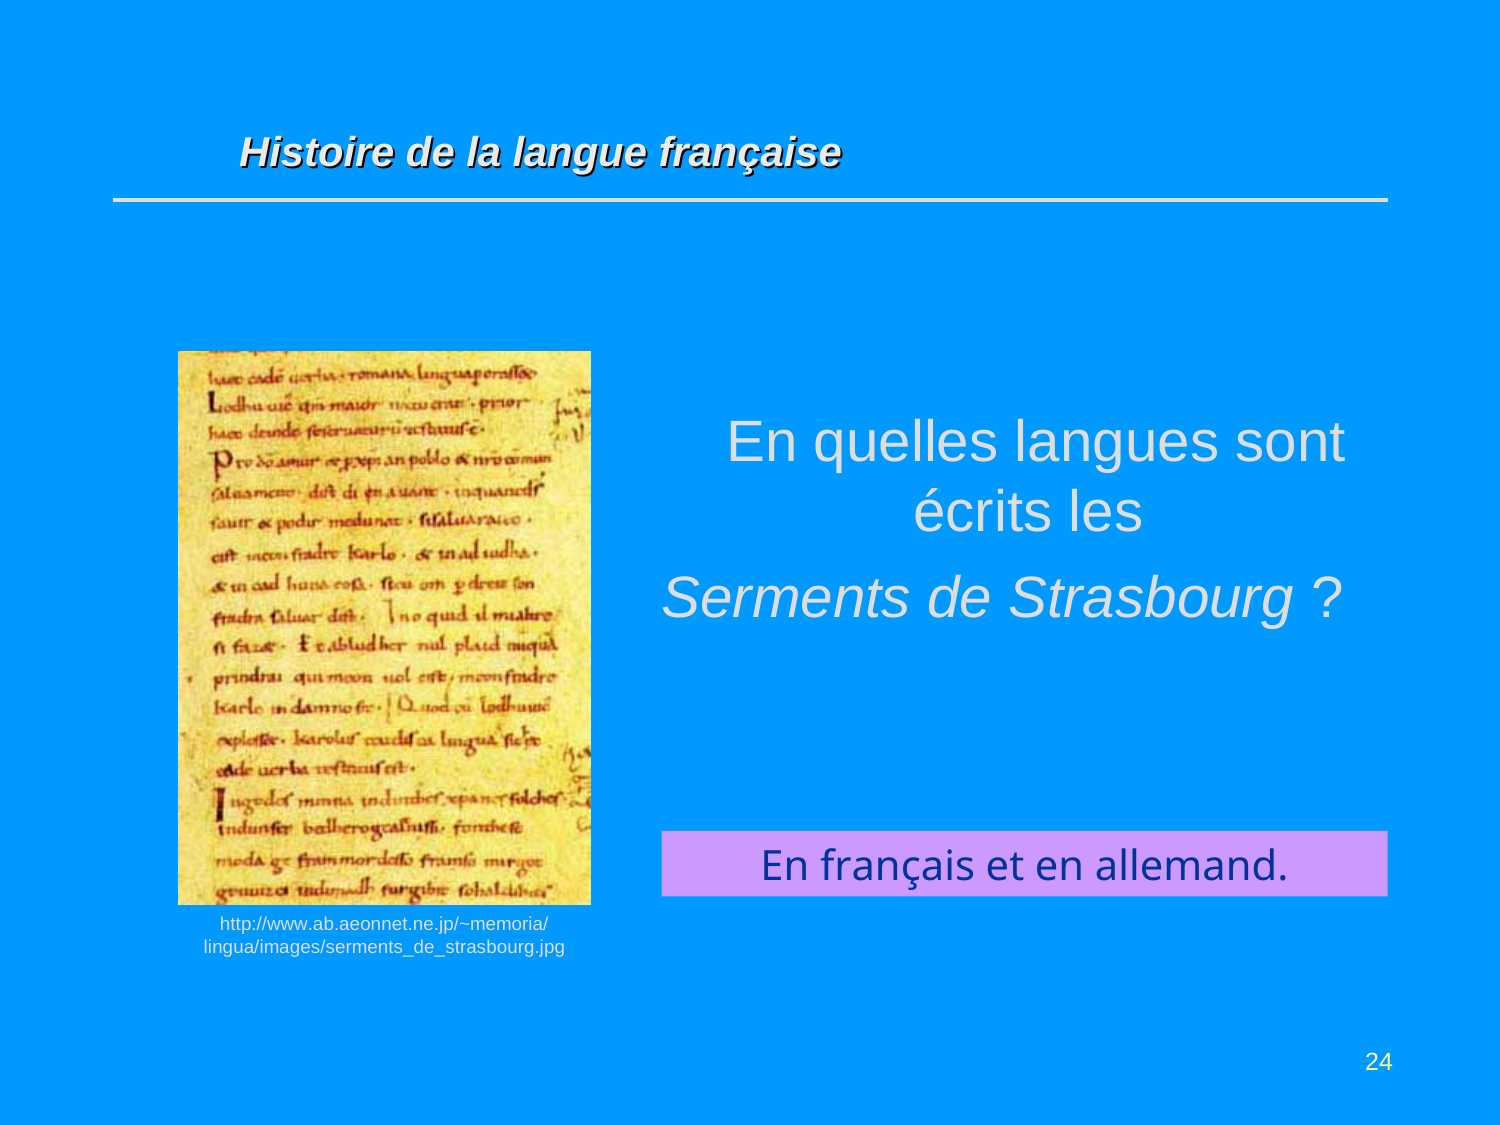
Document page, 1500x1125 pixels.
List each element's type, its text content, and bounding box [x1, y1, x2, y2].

picture [178, 351, 591, 904]
text_box En quelles langues sont écrits les Serments de Strasbourg ? [644, 395, 1430, 641]
text_box En français et en allemand. [661, 830, 1388, 897]
text_box http://www.ab.aeonnet.ne.jp/~memoria/lingua/images/serments_de_strasbourg.jpg [178, 904, 591, 965]
text_box Histoire de la langue française [224, 116, 858, 183]
